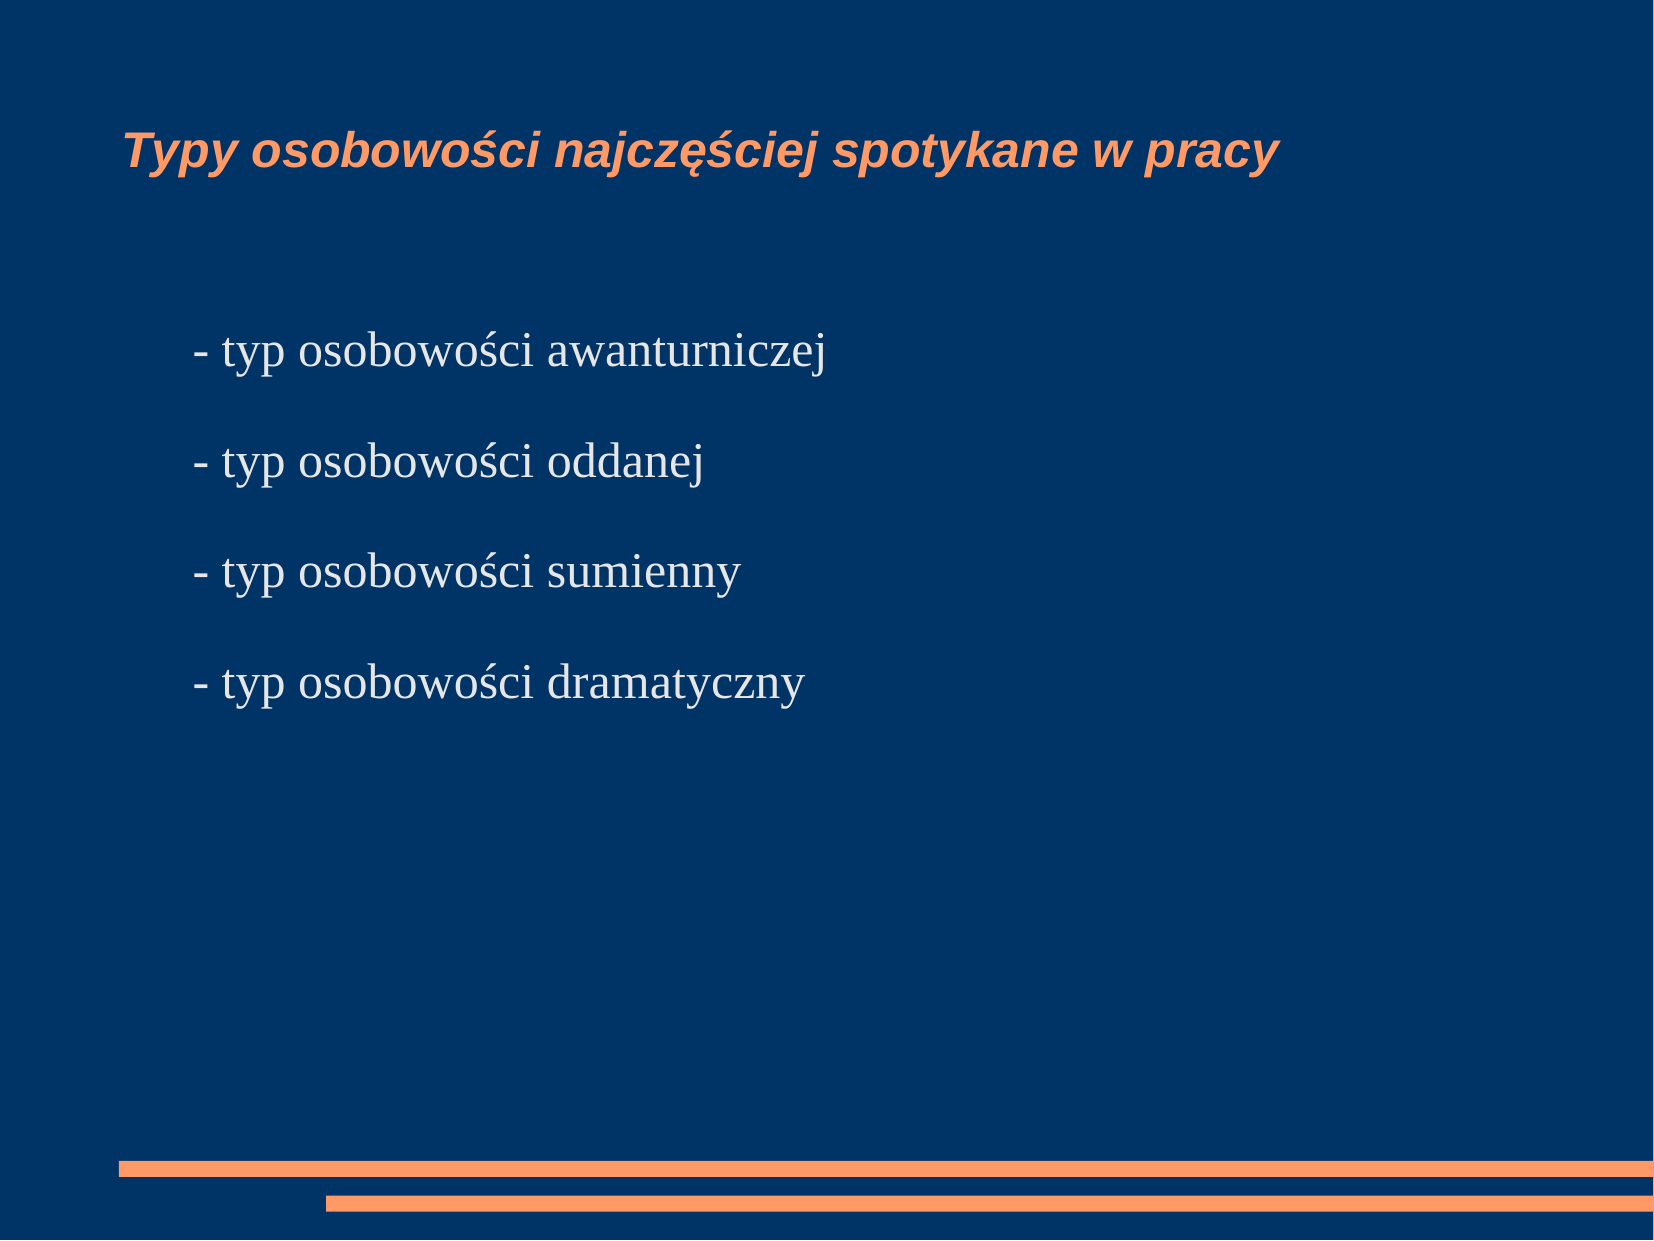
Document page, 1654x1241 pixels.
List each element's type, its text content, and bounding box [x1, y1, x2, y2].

list - typ osobowości awanturniczej - typ osobowości oddanej - typ osobowości sumienny - typ osobowości dramatyczny [121, 322, 1561, 1132]
title Typy osobowości najczęściej spotykane w pracy [121, 46, 1534, 254]
